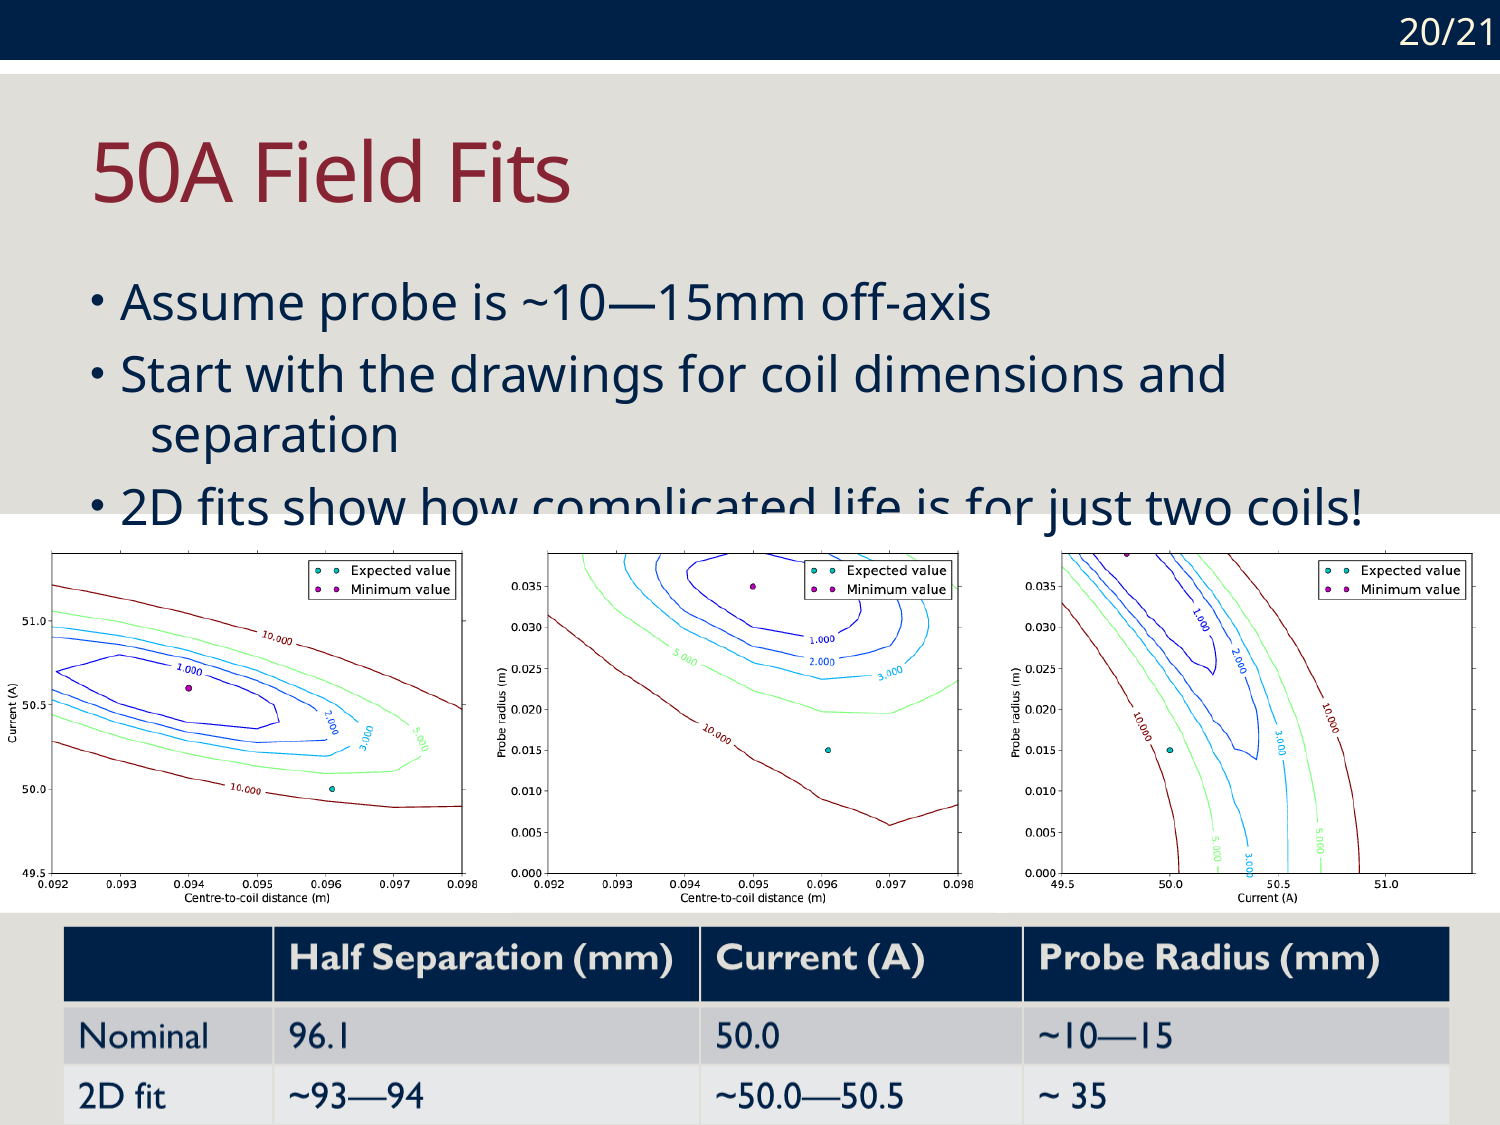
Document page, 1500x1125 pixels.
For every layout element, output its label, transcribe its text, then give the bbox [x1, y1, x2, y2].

picture [0, 514, 75, 913]
text_box 20/21 [1383, 0, 1500, 61]
picture [62, 922, 1451, 1125]
list Assume probe is ~10—15mm off-axis Start with the drawings for coil dimensions and separation 2D fits show how complicated life is for just two coils! [75, 262, 1426, 922]
picture [1426, 514, 1500, 913]
title 50A Field Fits [75, 87, 1426, 251]
picture [481, 514, 1010, 913]
